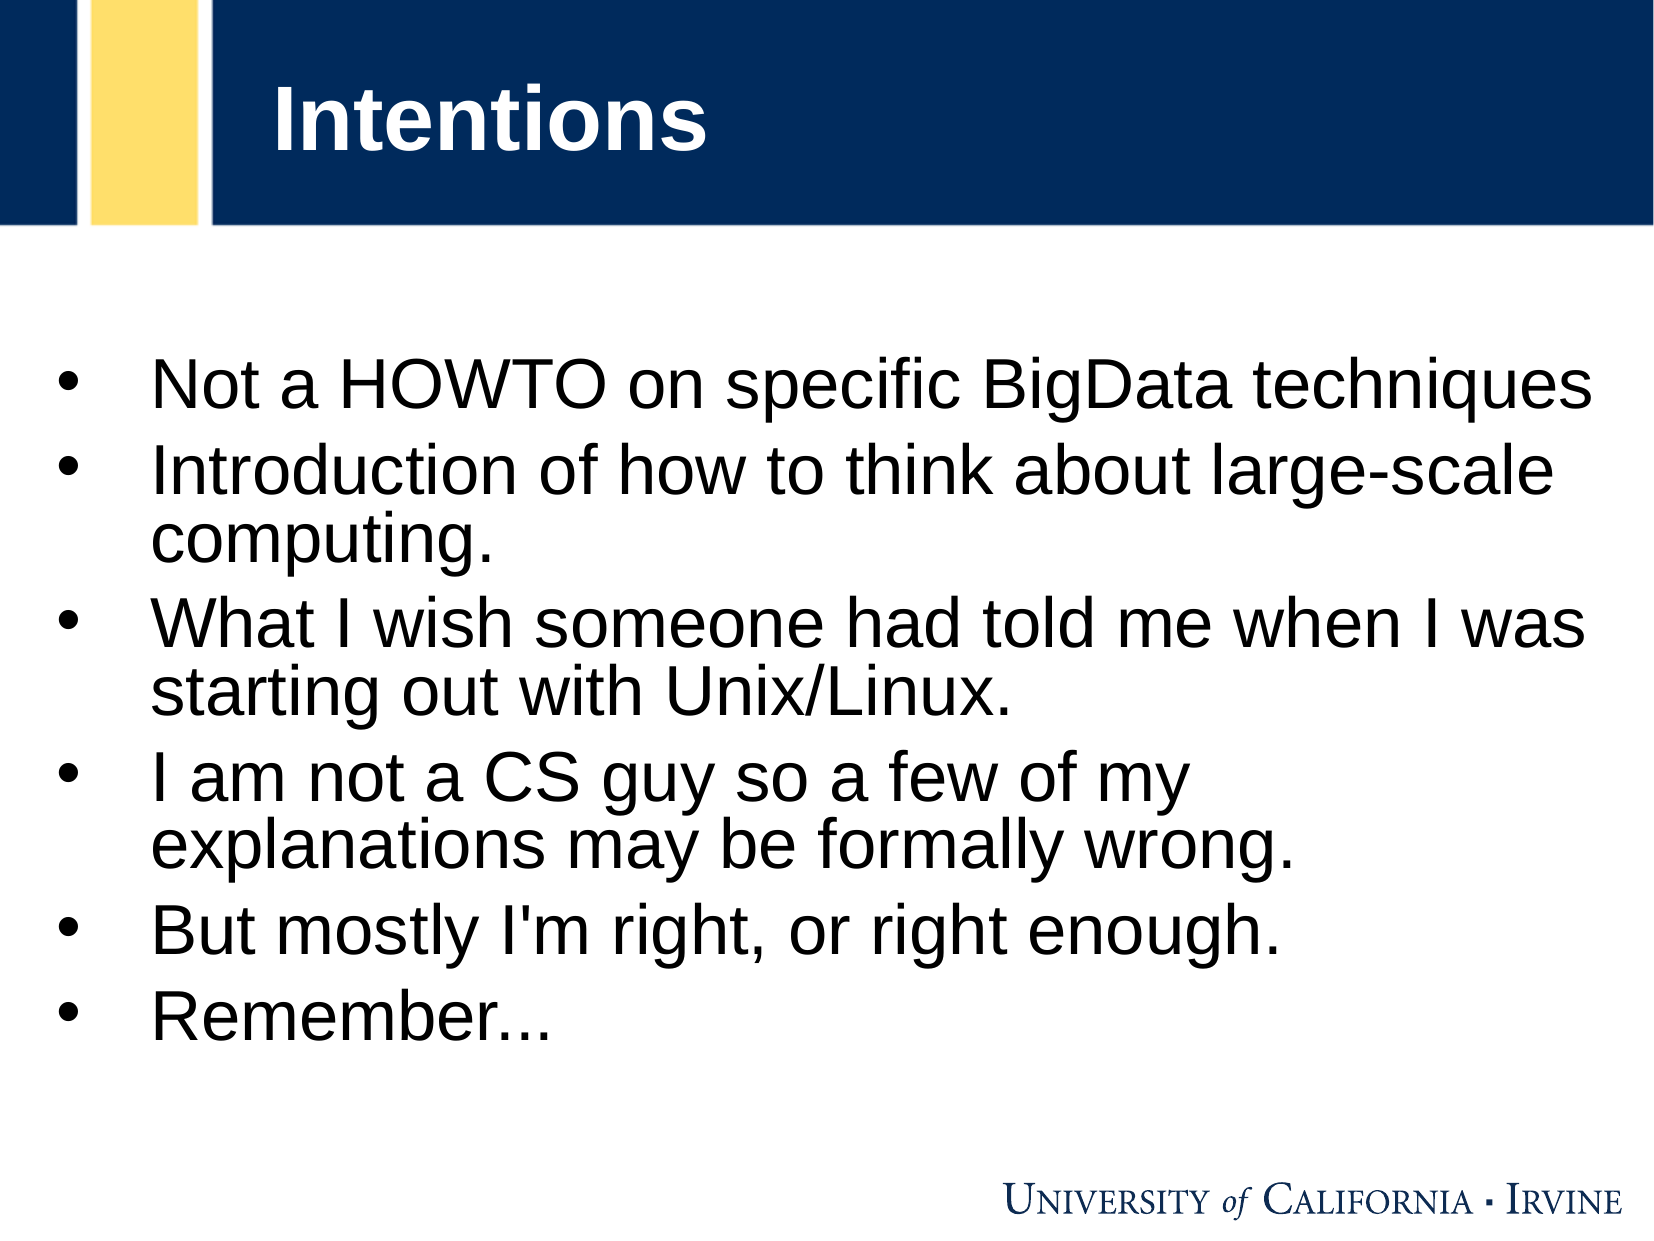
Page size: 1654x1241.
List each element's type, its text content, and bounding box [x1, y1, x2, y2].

title Intentions [257, 0, 1654, 228]
picture [0, 0, 1654, 1241]
subtitle Not a HOWTO on specific BigData techniques Introduction of how to think about large-scale computing. What I wish someone had told me when I was starting out with Unix/Linux. I am not a CS guy so a few of my explanations may be formally wrong. But mostly I'm right, or right enough. Remember... [41, 346, 1615, 1130]
